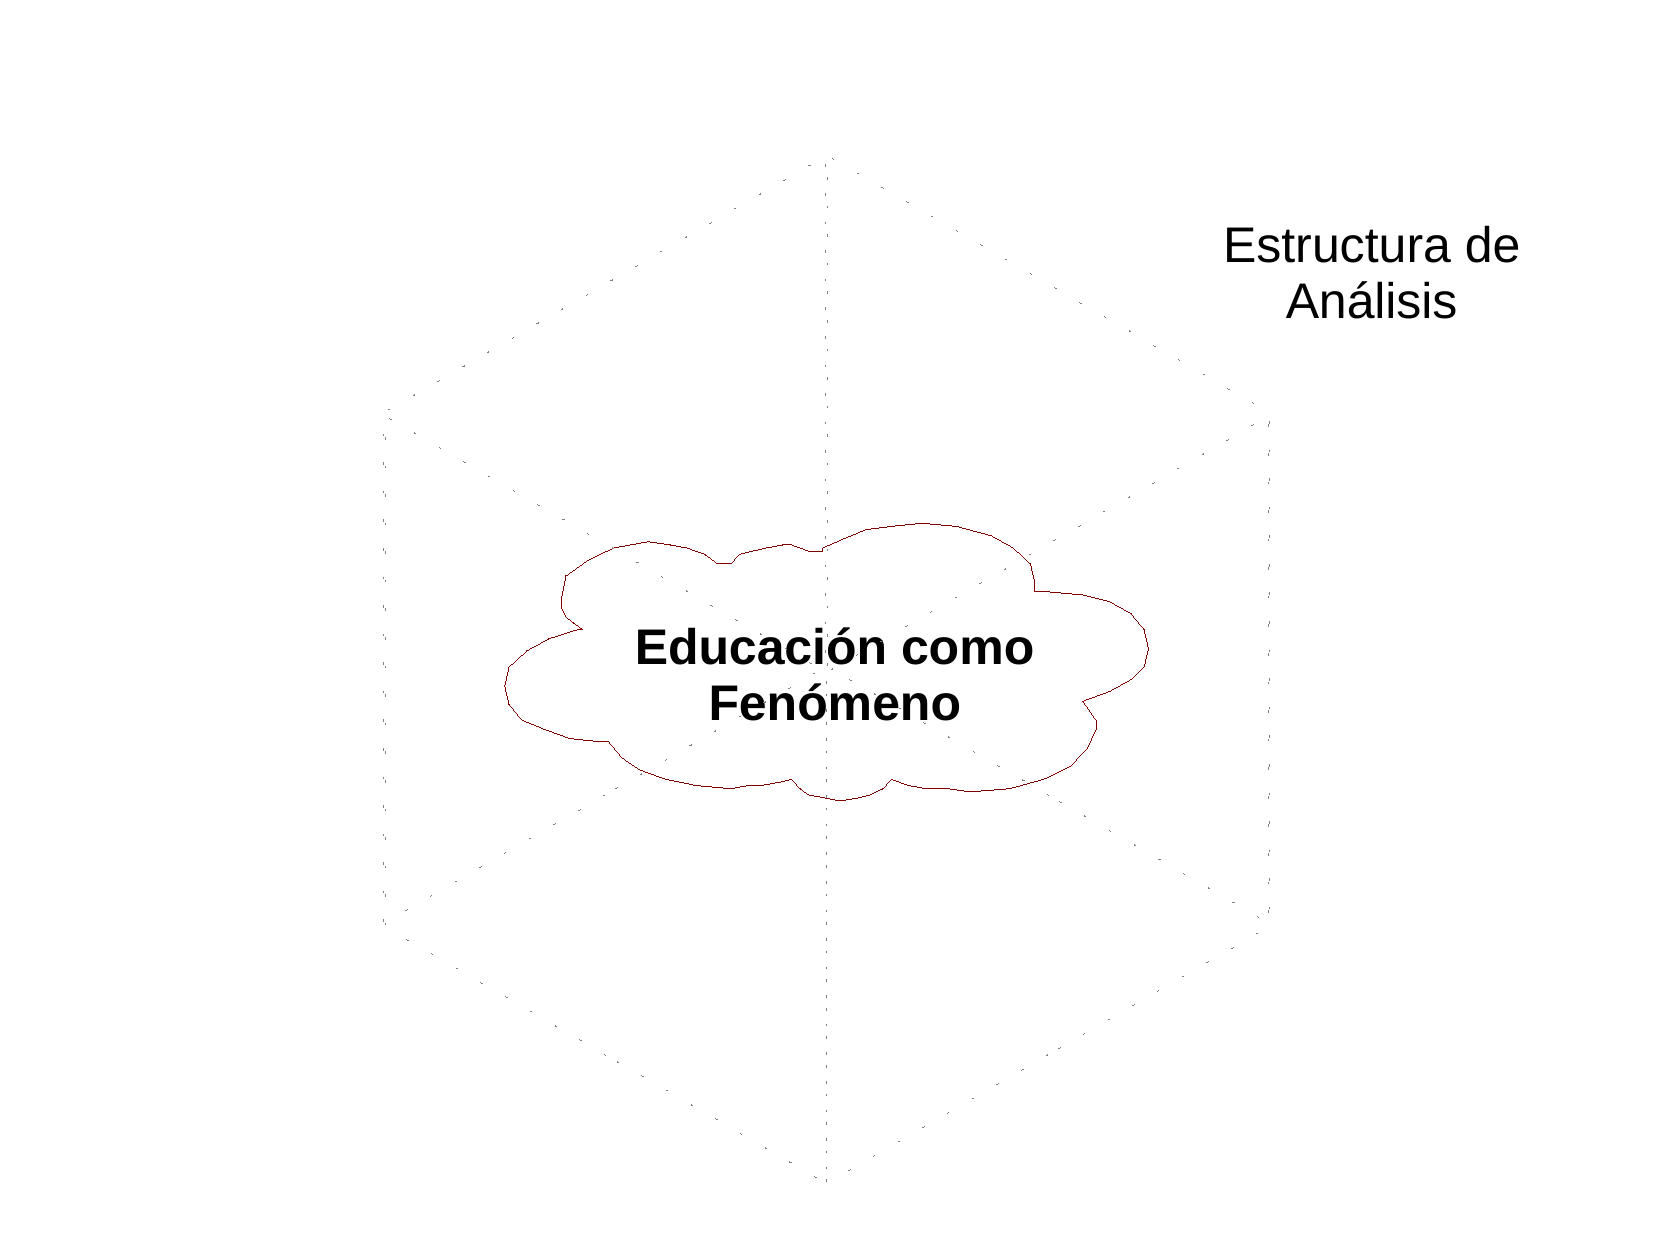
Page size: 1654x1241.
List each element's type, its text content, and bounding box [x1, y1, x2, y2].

text_box Estructura de Análisis [1208, 210, 1536, 337]
text_box Educación como Fenómeno [620, 611, 1050, 739]
